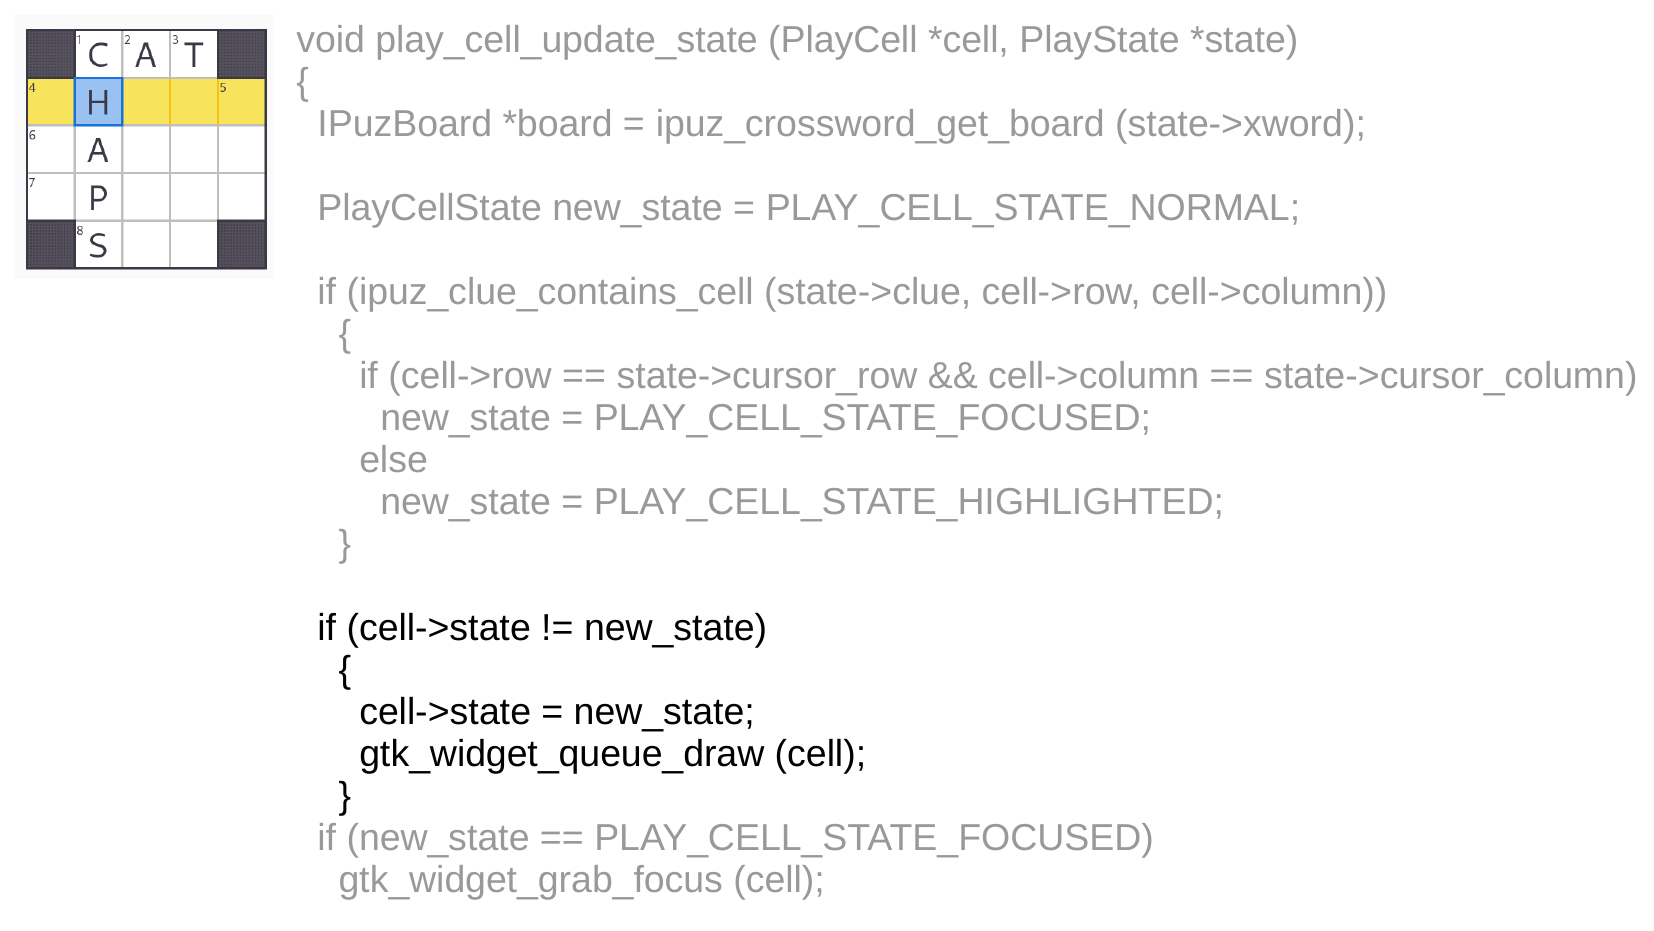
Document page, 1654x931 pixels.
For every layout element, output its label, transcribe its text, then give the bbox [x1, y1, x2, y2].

picture [14, 15, 274, 279]
text_box void play_cell_update_state (PlayCell *cell, PlayState *state) { IPuzBoard *board = ipuz_crossword_get_board (state->xword); PlayCellState new_state = PLAY_CELL_STATE_NORMAL; if (ipuz_clue_contains_cell (state->clue, cell->row, cell->column)) { if (cell->row == state->cursor_row && cell->column == state->cursor_column) new_state = PLAY_CELL_STATE_FOCUSED; else new_state = PLAY_CELL_STATE_HIGHLIGHTED; } if (cell->state != new_state) { cell->state = new_state; gtk_widget_queue_draw (cell); } if (new_state == PLAY_CELL_STATE_FOCUSED) gtk_widget_grab_focus (cell); // ... } [281, 11, 1654, 931]
